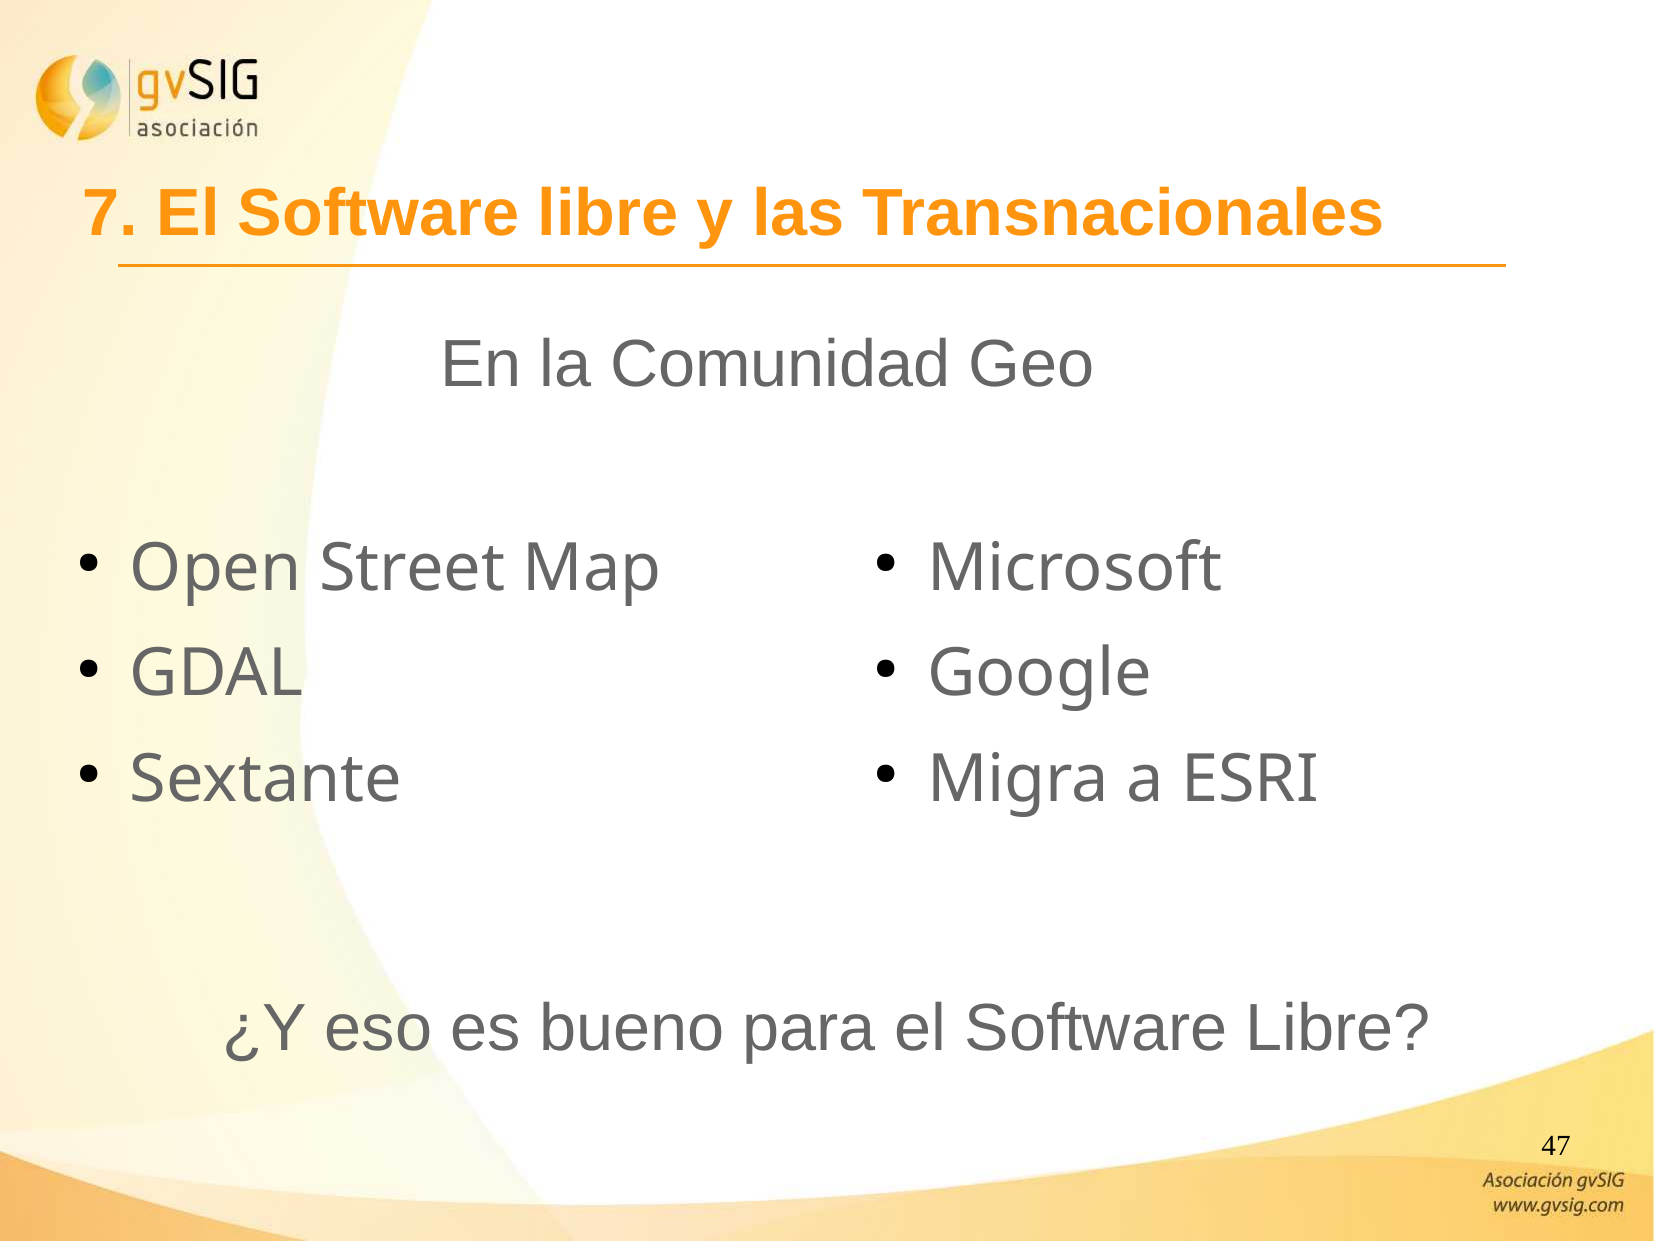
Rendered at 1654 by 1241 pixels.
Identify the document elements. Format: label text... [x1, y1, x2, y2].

list Microsoft Google Migra a ESRI [856, 519, 1583, 821]
title 7. El Software libre y las Transnacionales [82, 108, 1571, 316]
text_box ¿Y eso es bueno para el Software Libre? [205, 982, 1449, 1072]
text_box En la Comunidad Geo [59, 318, 1477, 443]
list Open Street Map GDAL Sextante [59, 519, 786, 869]
picture [0, 0, 1654, 1241]
